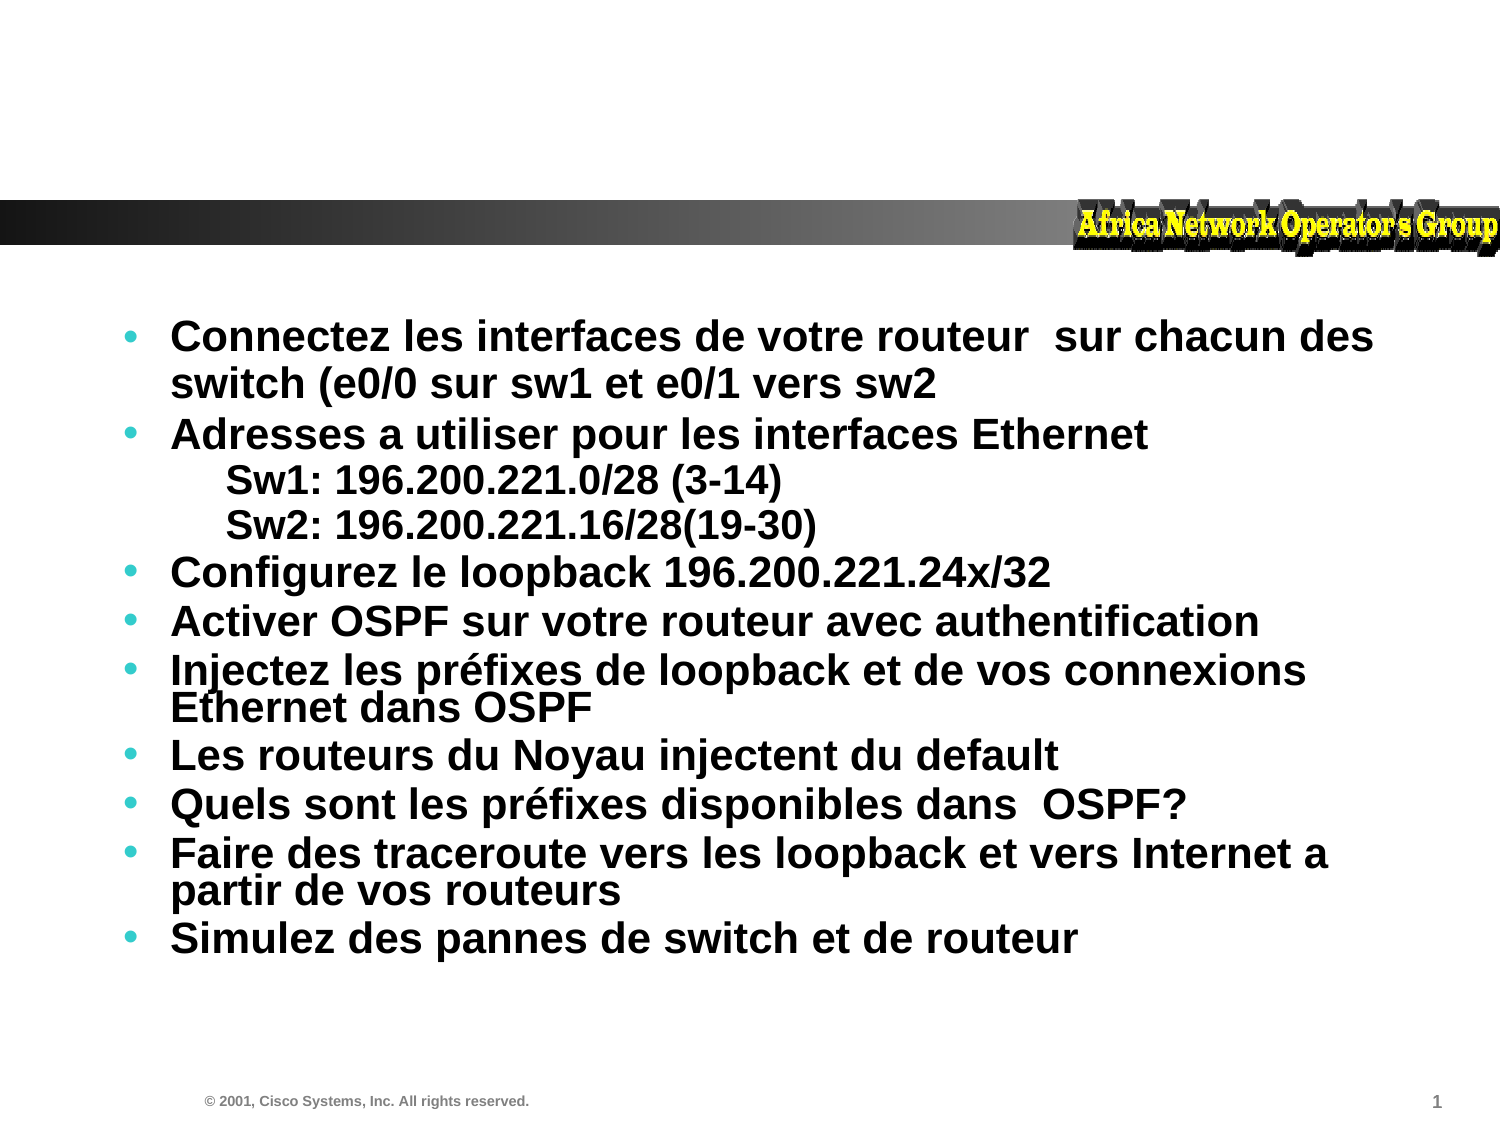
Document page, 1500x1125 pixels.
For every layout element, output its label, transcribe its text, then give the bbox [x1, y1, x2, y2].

list Connectez les interfaces de votre routeur sur chacun des switch (e0/0 sur sw1 et e0/1 vers sw2 Adresses a utiliser pour les interfaces Ethernet Sw1: 196.200.221.0/28 (3-14) Sw2: 196.200.221.16/28(19-30) Configurez le loopback 196.200.221.24x/32 Activer OSPF sur votre routeur avec authentification Injectez les préfixes de loopback et de vos connexions Ethernet dans OSPF Les routeurs du Noyau injectent du default Quels sont les préfixes disponibles dans OSPF? Faire des traceroute vers les loopback et vers Internet a partir de vos routeurs Simulez des pannes de switch et de routeur [74, 163, 1424, 1068]
picture [1424, 180, 1500, 275]
